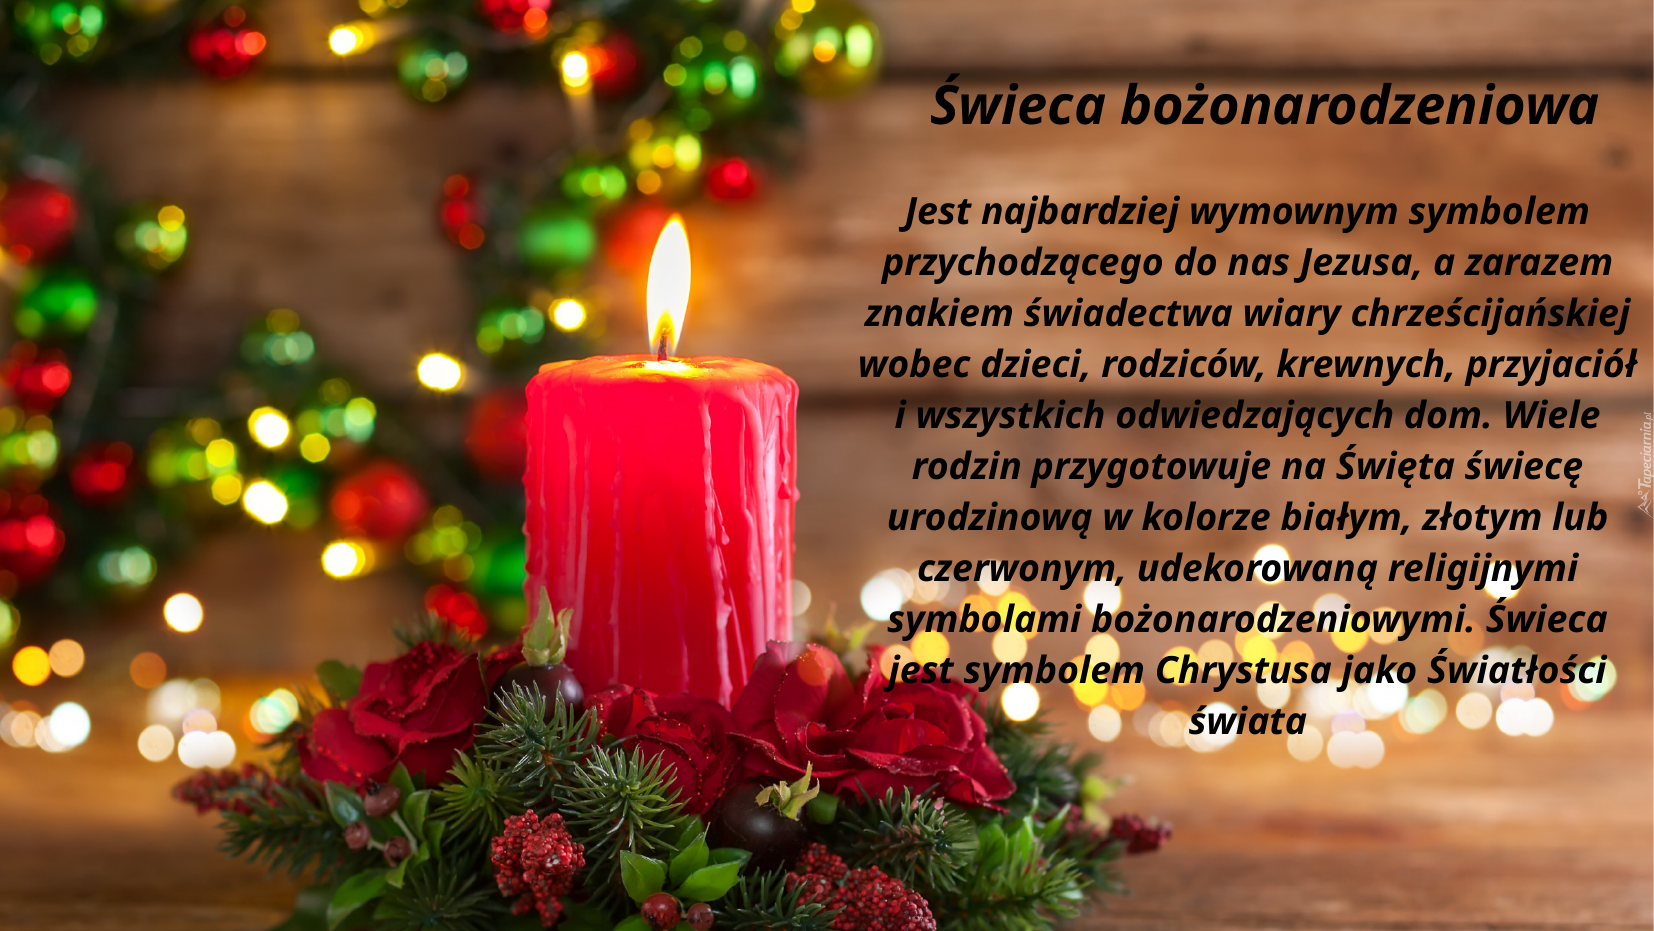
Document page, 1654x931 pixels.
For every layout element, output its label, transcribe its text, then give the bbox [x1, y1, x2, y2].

picture [1592, 620, 1600, 628]
text_box Jest najbardziej wymownym symbolem przychodzącego do nas Jezusa, a zarazem znakiem świadectwa wiary chrześcijańskiej wobec dzieci, rodziców, krewnych, przyjaciół i wszystkich odwiedzających dom. Wiele rodzin przygotowuje na Święta świecę urodzinową w kolorze białym, złotym lub czerwonym, udekorowaną religijnymi symbolami bożonarodzeniowymi. Świeca jest symbolem Chrystusa jako Światłości świata [842, 177, 1654, 620]
picture [1356, 620, 1364, 628]
picture [1099, 620, 1106, 628]
picture [1262, 620, 1269, 628]
picture [1203, 620, 1211, 628]
picture [1021, 620, 1029, 628]
picture [966, 620, 973, 628]
text_box Świeca bożonarodzeniowa [915, 59, 1625, 177]
picture [1120, 620, 1128, 628]
picture [1240, 620, 1248, 628]
picture [0, 0, 1654, 931]
picture [1158, 620, 1166, 628]
picture [987, 620, 995, 628]
